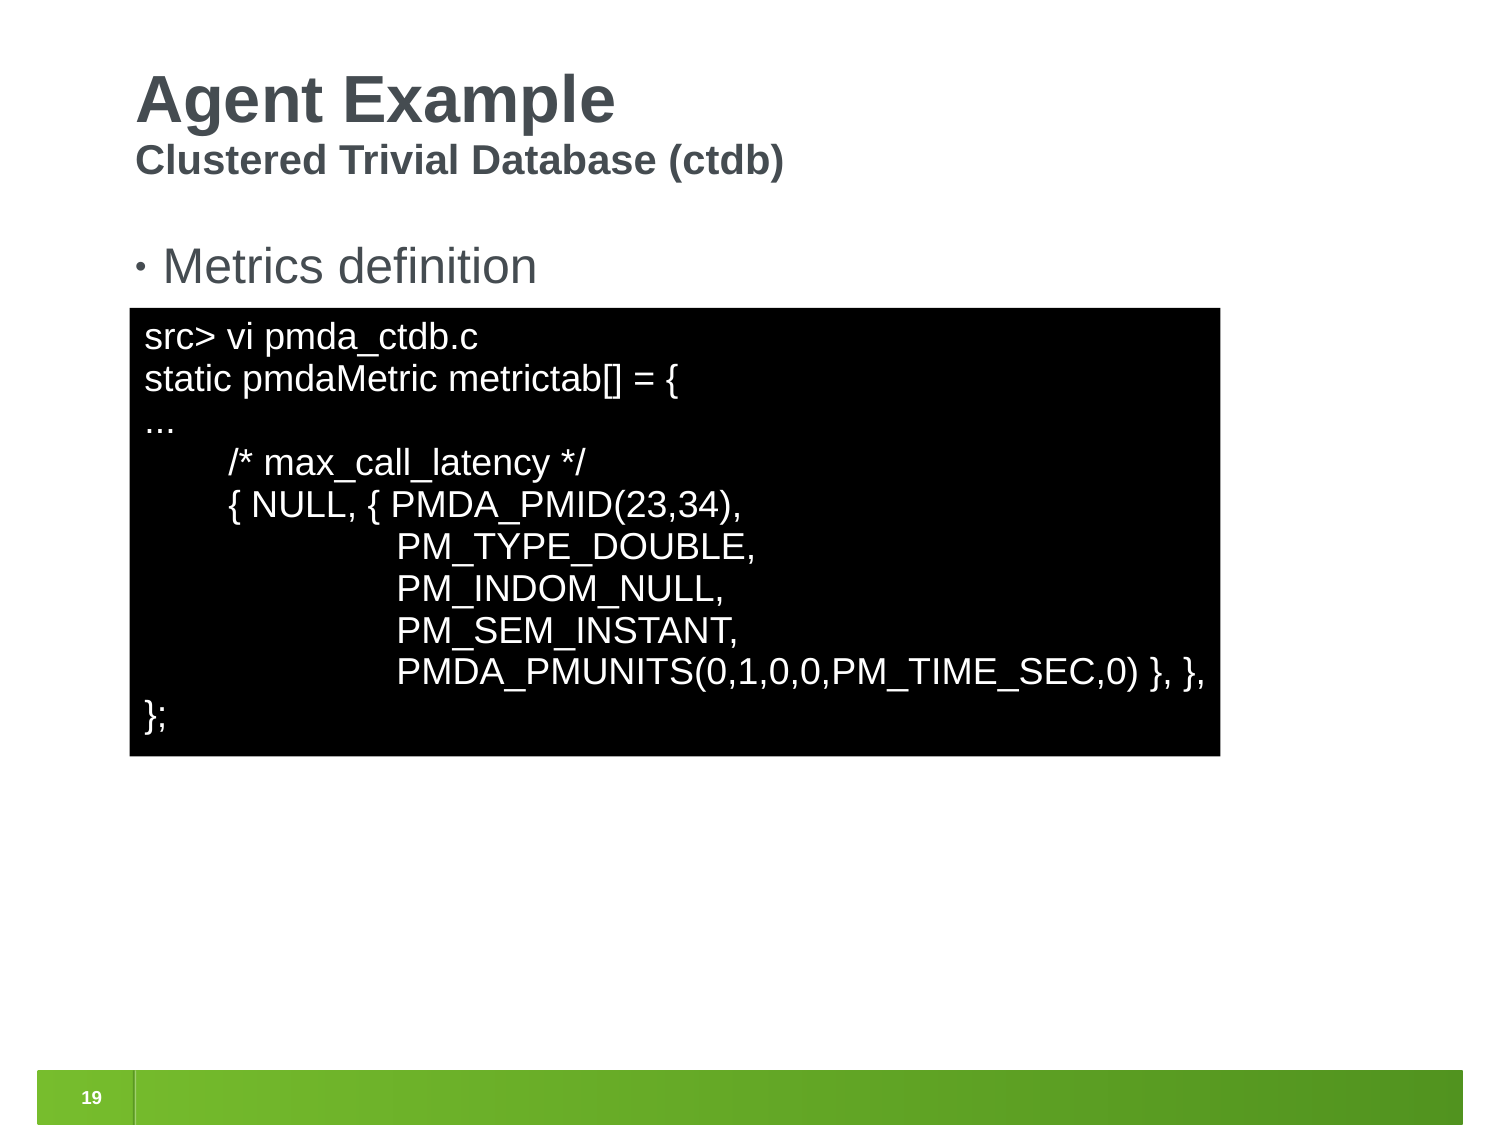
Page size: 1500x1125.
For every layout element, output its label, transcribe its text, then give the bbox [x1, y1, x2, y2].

list Metrics definition [135, 238, 1372, 982]
text_box src> vi pmda_ctdb.c static pmdaMetric metrictab[] = { ... /* max_call_latency */ { NULL, { PMDA_PMID(23,34), PM_TYPE_DOUBLE, PM_INDOM_NULL, PM_SEM_INSTANT, PMDA_PMUNITS(0,1,0,0,PM_TIME_SEC,0) }, }, }; [129, 307, 1221, 757]
title Agent Example Clustered Trivial Database (ctdb) [135, 49, 1372, 197]
